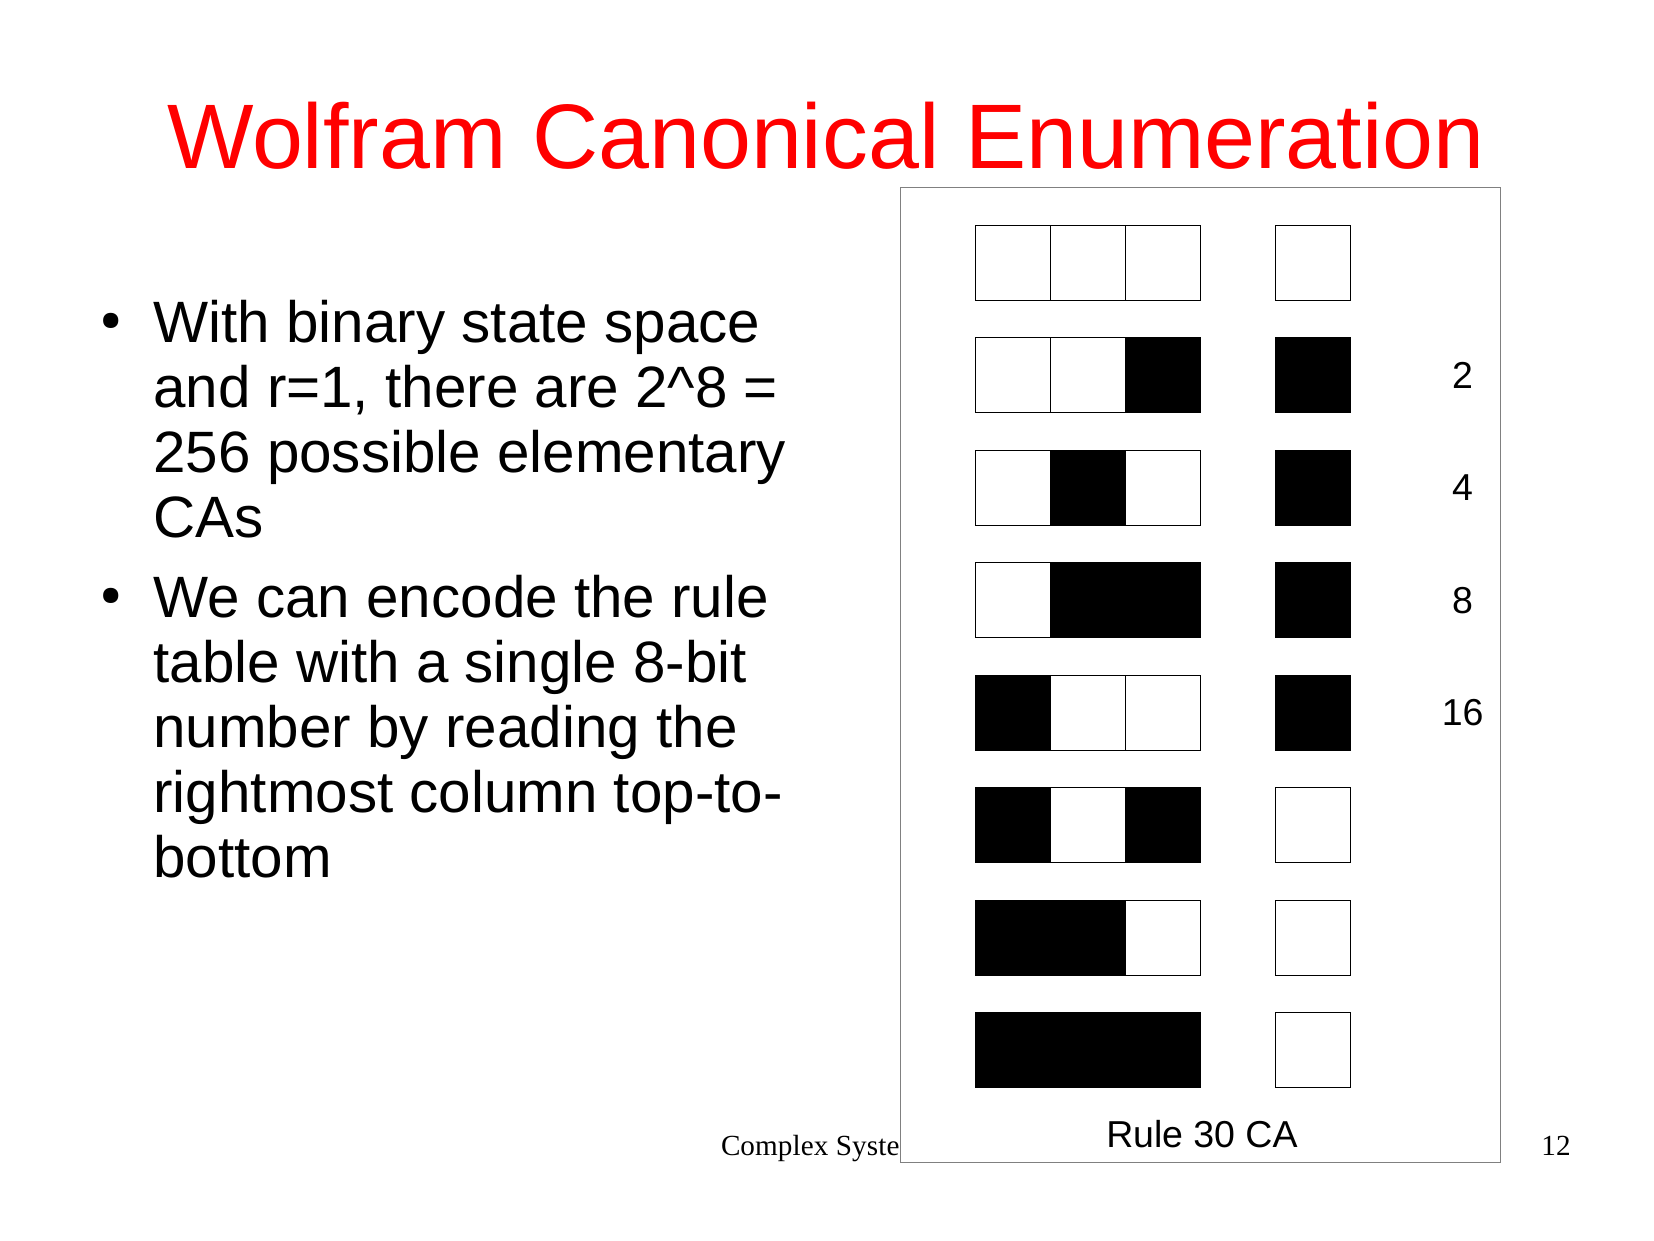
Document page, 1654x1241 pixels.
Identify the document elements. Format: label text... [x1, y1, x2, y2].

text_box 8 [1425, 562, 1501, 638]
text_box 2 [1425, 337, 1501, 413]
text_box 4 [1425, 450, 1501, 526]
list With binary state space and r=1, there are 2^8 = 256 possible elementary CAs We can encode the rule table with a single 8-bit number by reading the rightmost column top-to-bottom [82, 290, 809, 1109]
text_box Rule 30 CA [1091, 1105, 1313, 1163]
text_box [900, 225, 1501, 1163]
title Wolfram Canonical Enumeration [82, 49, 1571, 226]
text_box 16 [1425, 675, 1501, 751]
